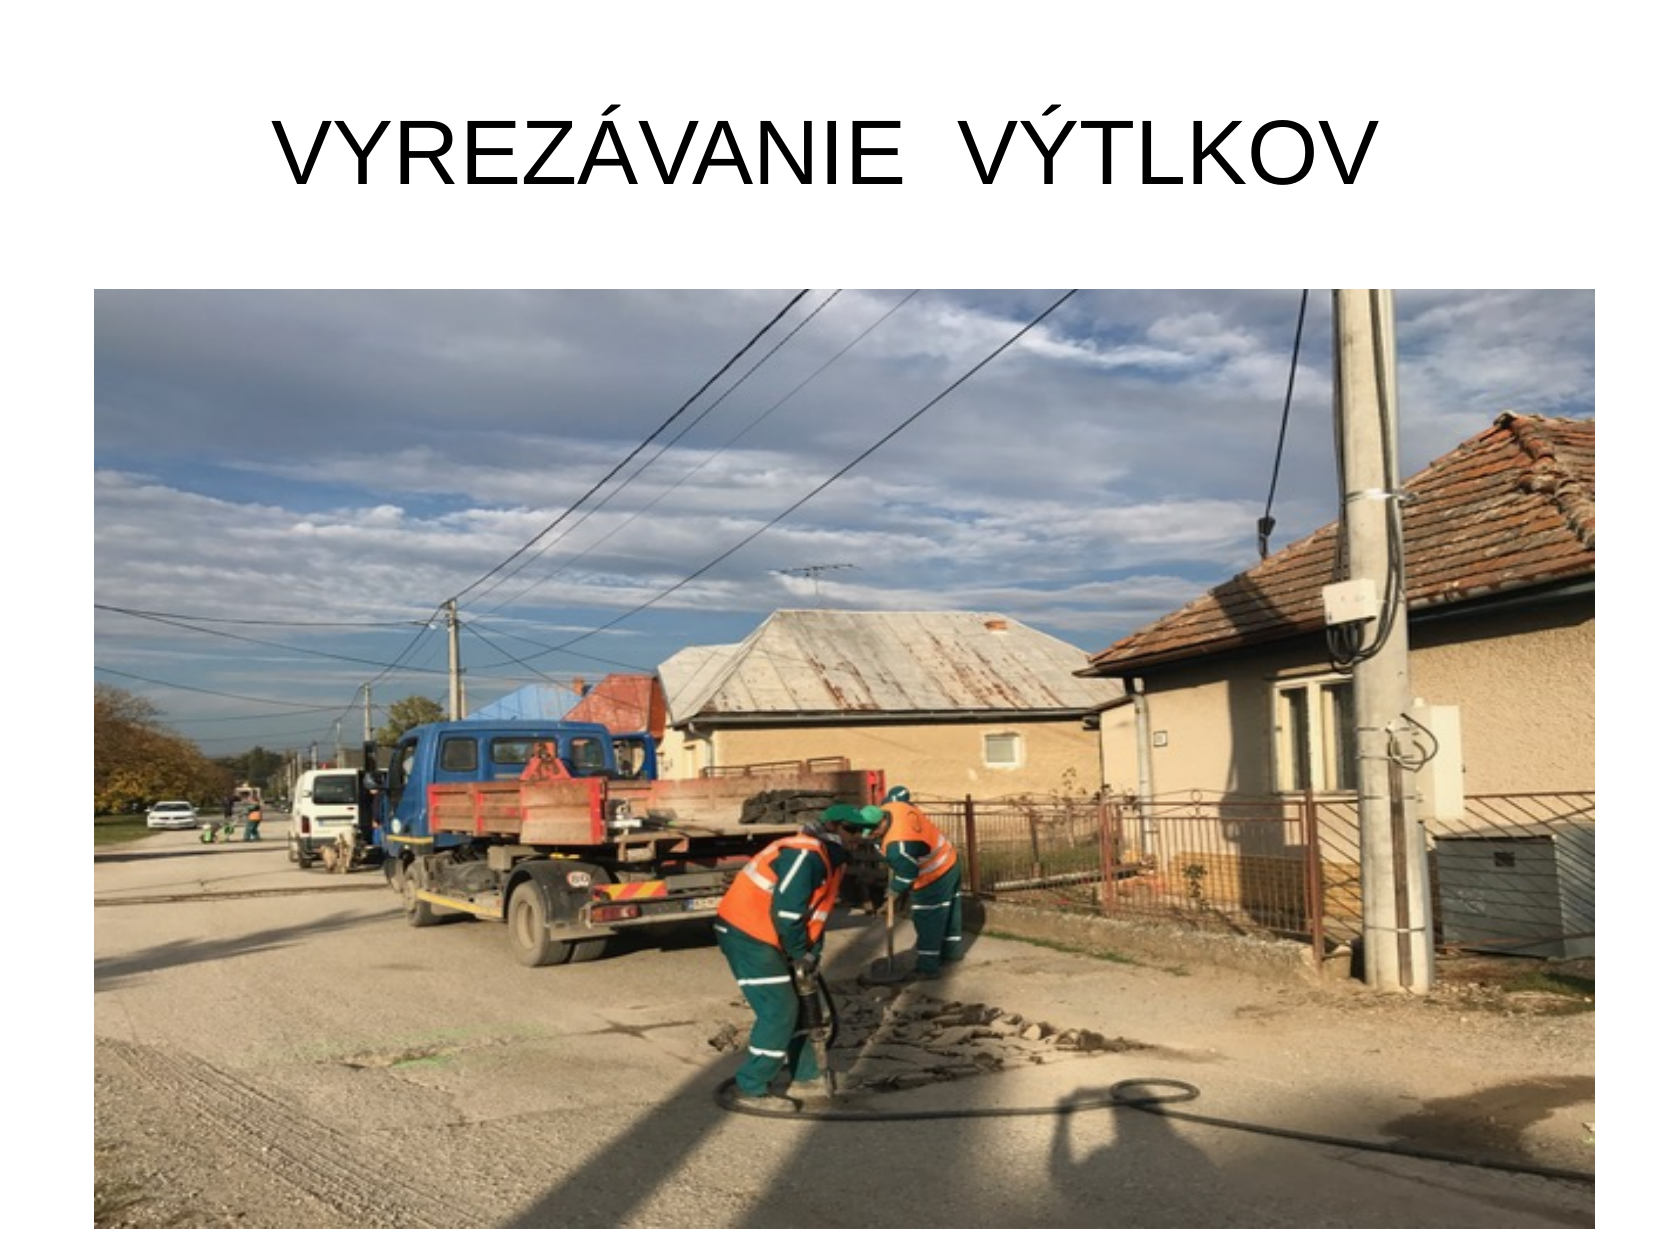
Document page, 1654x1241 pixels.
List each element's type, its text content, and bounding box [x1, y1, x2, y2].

title VYREZÁVANIE VÝTLKOV [82, 49, 1571, 257]
picture [94, 289, 1595, 1229]
